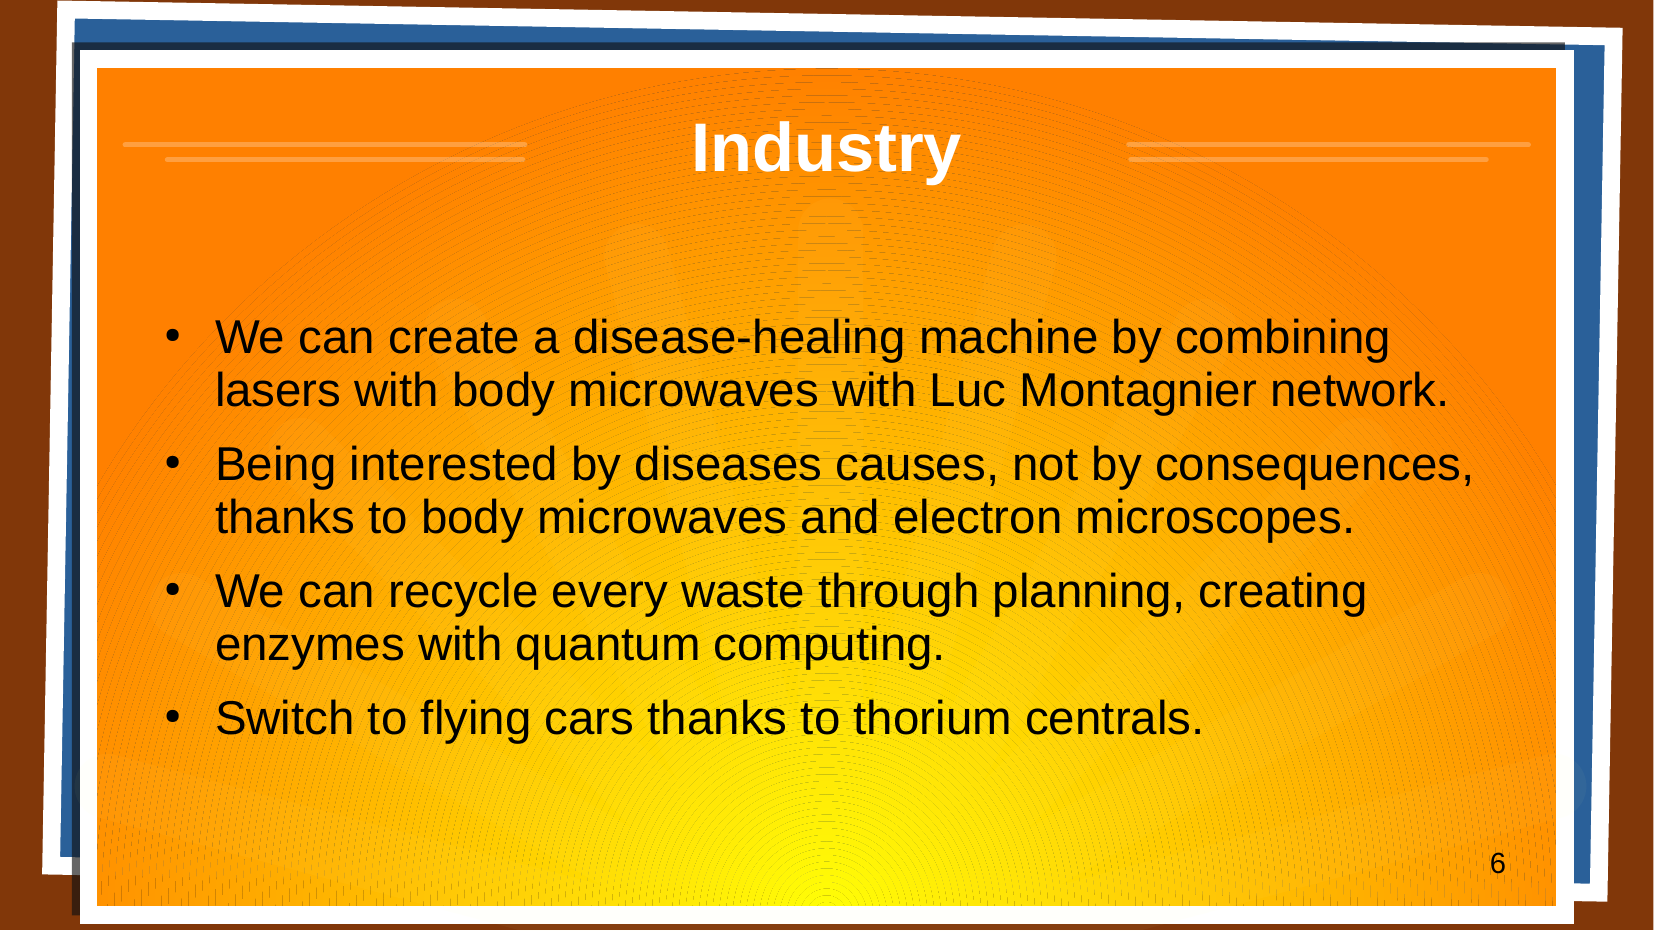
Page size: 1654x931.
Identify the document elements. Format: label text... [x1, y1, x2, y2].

title Industry [531, 73, 1123, 222]
list We can create a disease-healing machine by combining lasers with body microwaves with Luc Montagnier network. Being interested by diseases causes, not by consequences, thanks to body microwaves and electron microscopes. We can recycle every waste through planning, creating enzymes with quantum computing. Switch to flying cars thanks to thorium centrals. [147, 236, 1506, 827]
